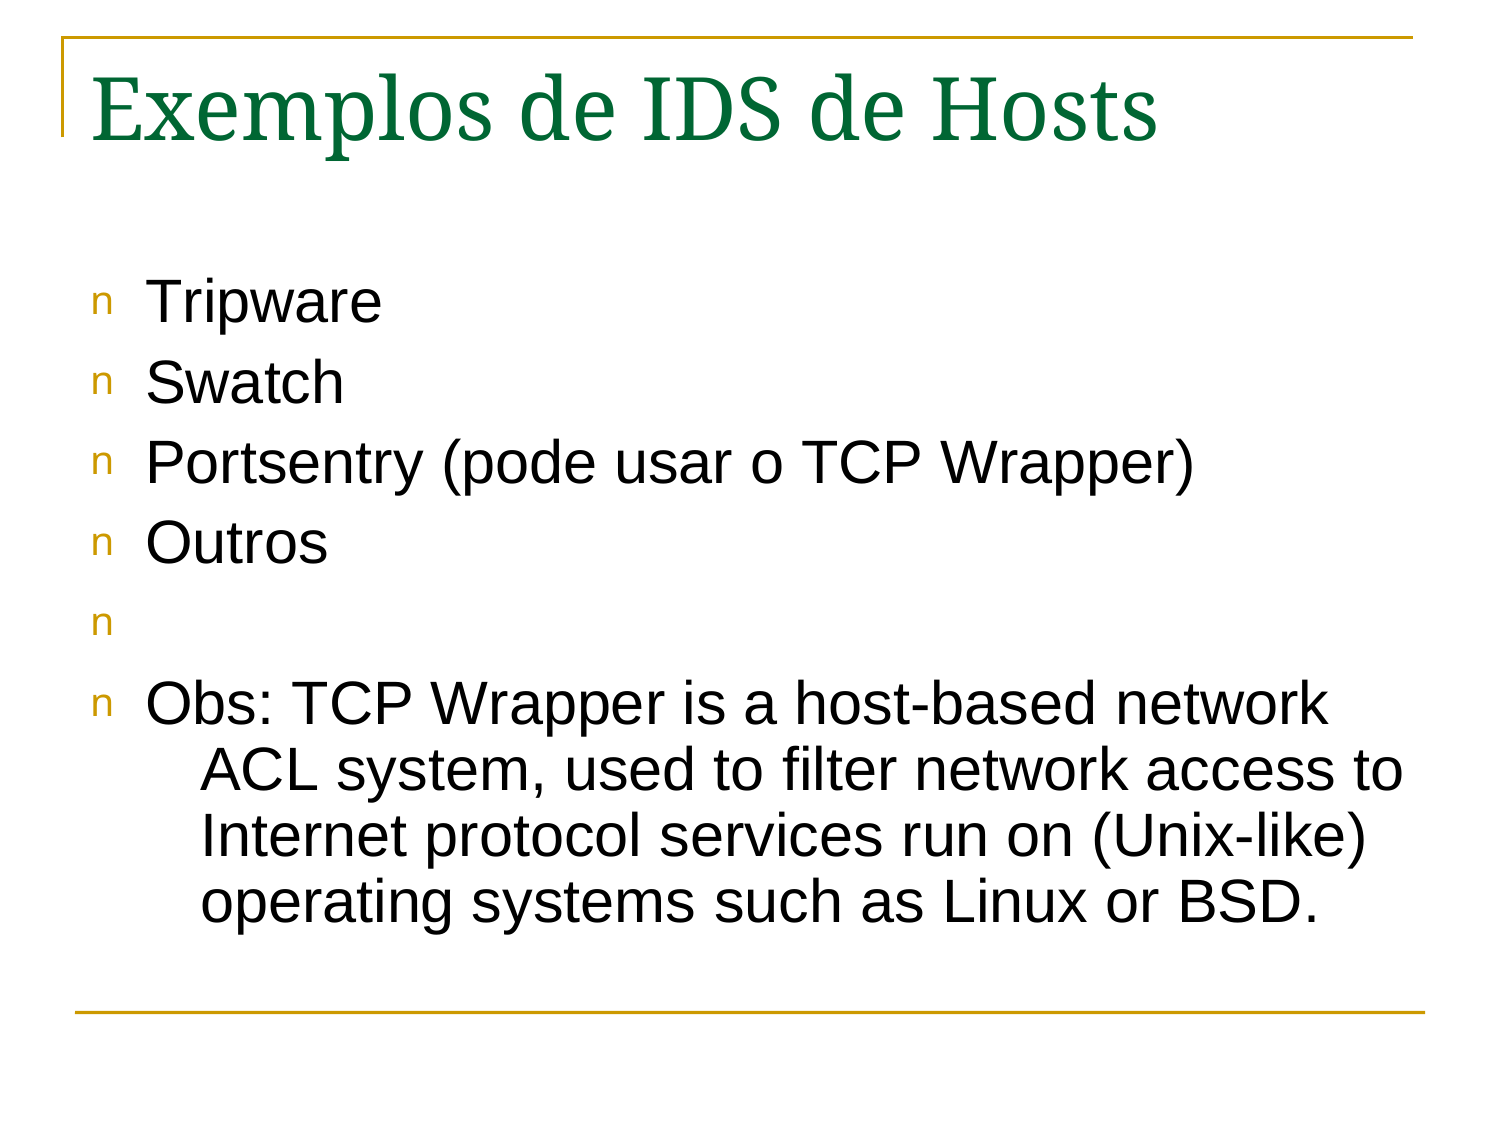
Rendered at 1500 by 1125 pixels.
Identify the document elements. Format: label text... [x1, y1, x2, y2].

title Exemplos de IDS de Hosts [75, 45, 1426, 233]
list Tripware Swatch Portsentry (pode usar o TCP Wrapper) Outros Obs: TCP Wrapper is a host-based network ACL system, used to filter network access to Internet protocol services run on (Unix-like) operating systems such as Linux or BSD. [75, 262, 1426, 1006]
